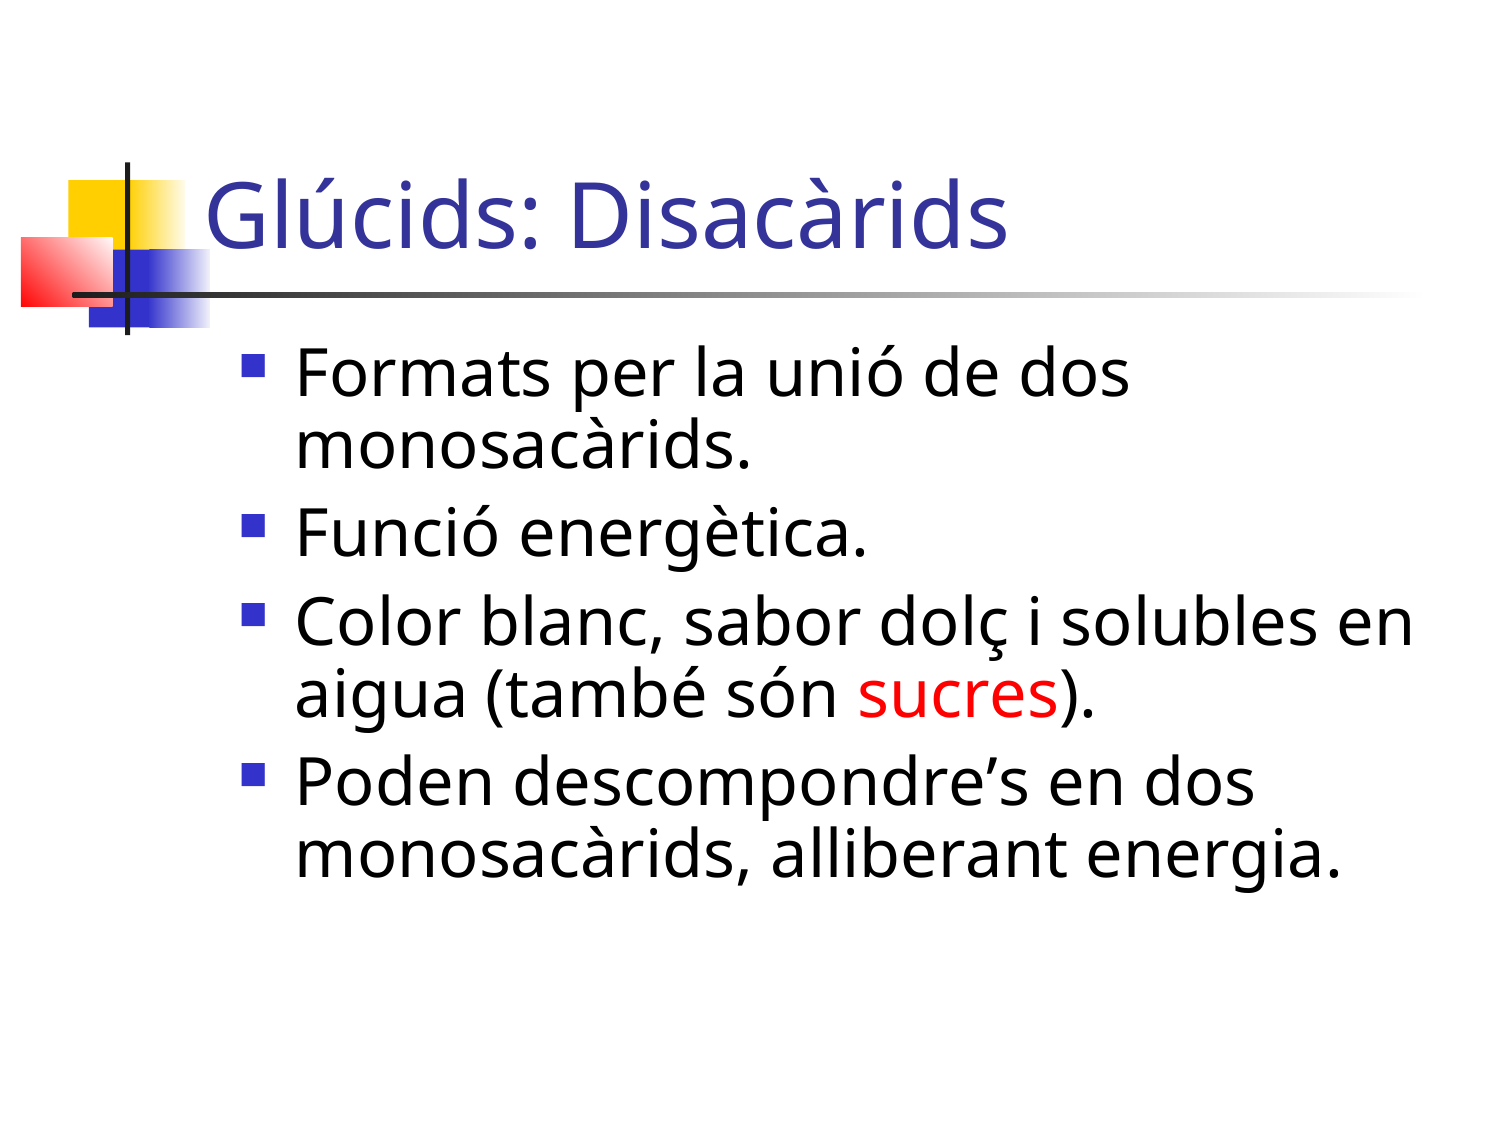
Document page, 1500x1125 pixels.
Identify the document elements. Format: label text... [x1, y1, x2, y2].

title Glúcids: Disacàrids [188, 35, 1468, 276]
list Formats per la unió de dos monosacàrids. Funció energètica. Color blanc, sabor dolç i solubles en aigua (també són sucres). Poden descompondre’s en dos monosacàrids, alliberant energia. [193, 331, 1469, 1007]
